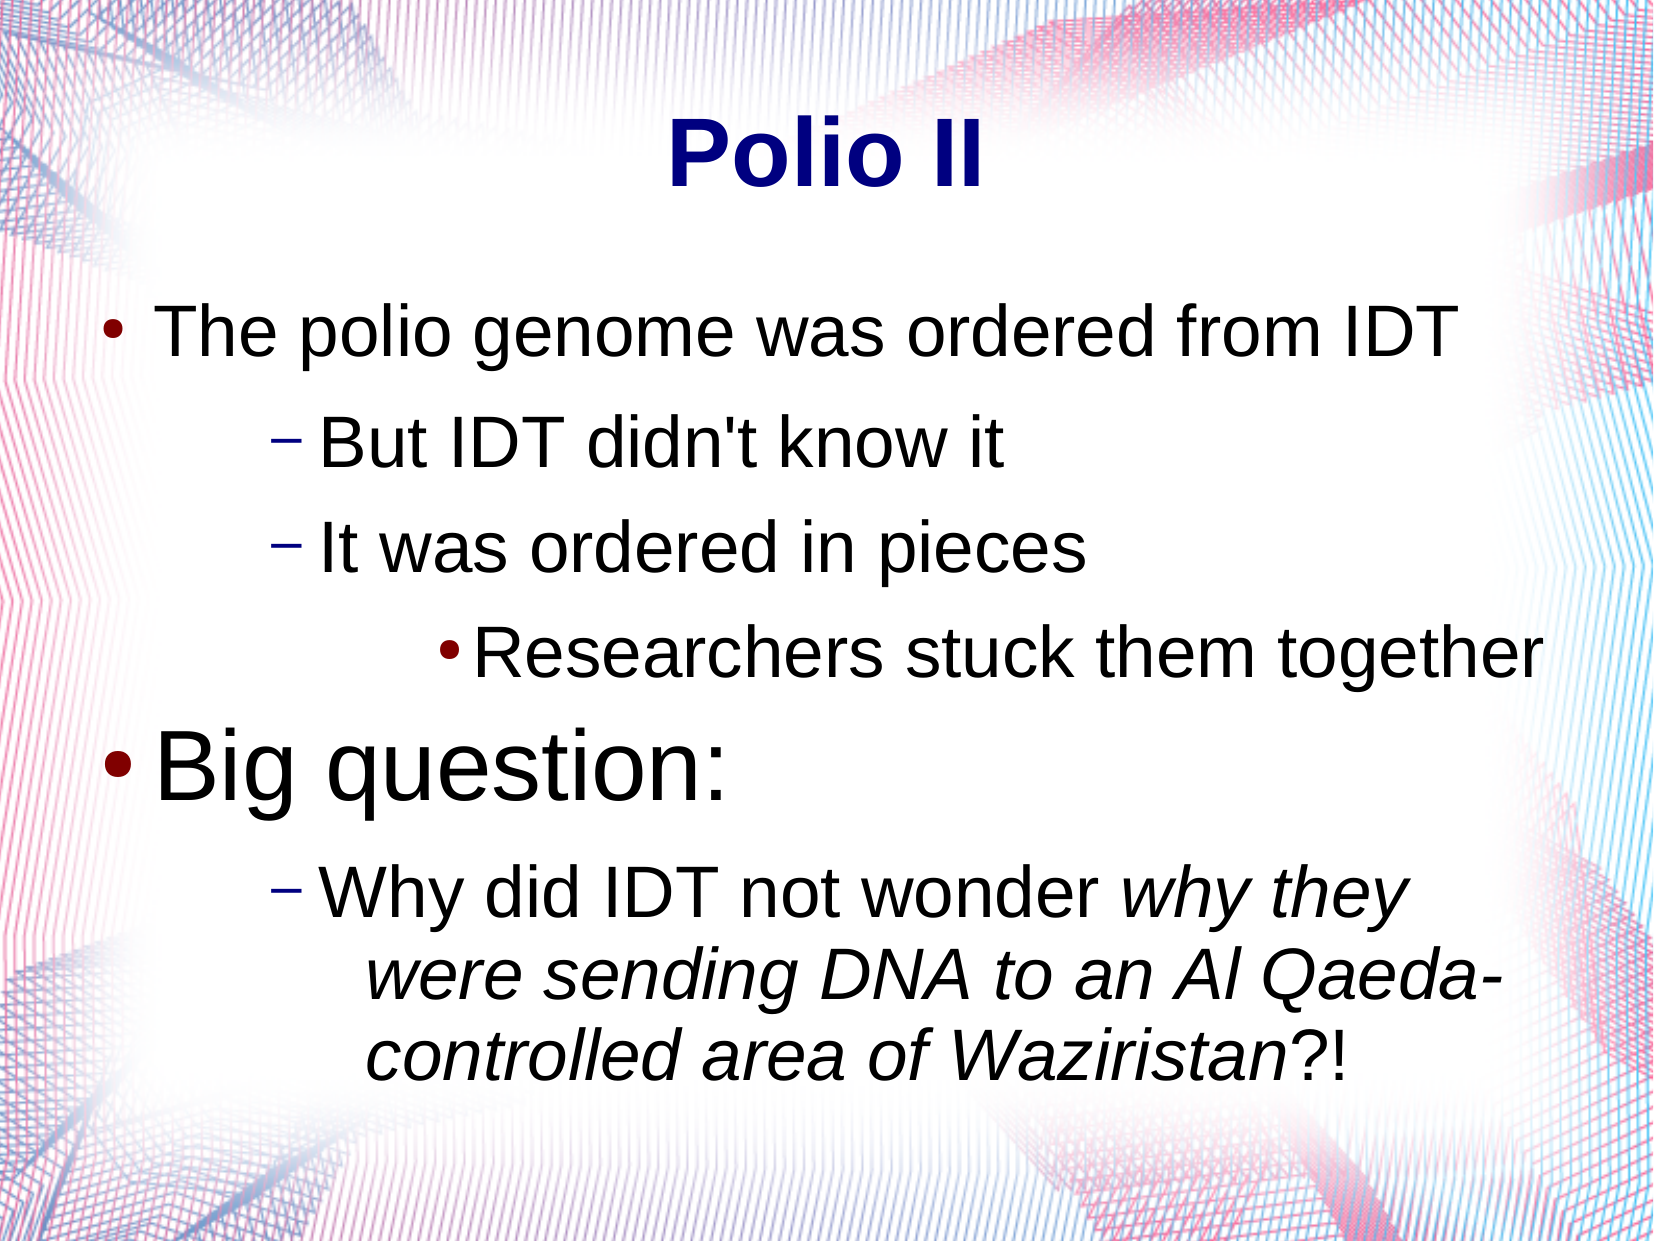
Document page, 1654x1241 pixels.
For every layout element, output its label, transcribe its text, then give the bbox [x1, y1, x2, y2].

list The polio genome was ordered from IDT But IDT didn't know it It was ordered in pieces Researchers stuck them together Big question: Why did IDT not wonder why they were sending DNA to an Al Qaeda-controlled area of Waziristan?! [82, 290, 1571, 1195]
picture [0, 0, 1654, 1241]
title Polio II [82, 49, 1571, 257]
